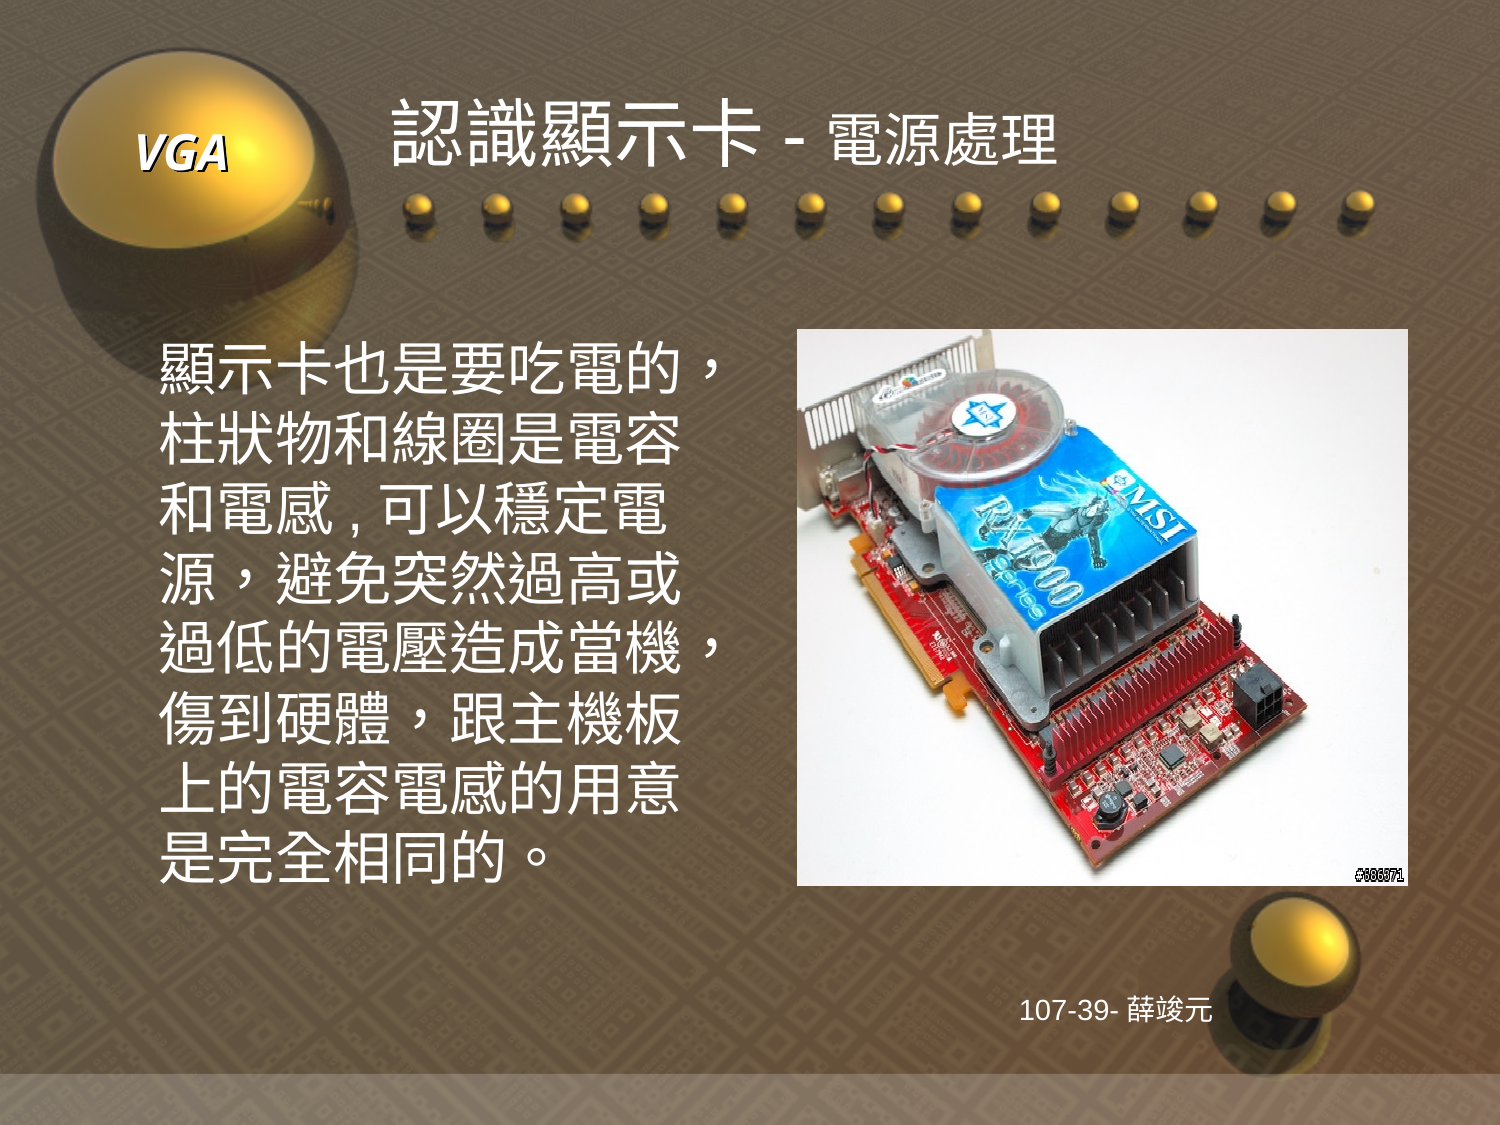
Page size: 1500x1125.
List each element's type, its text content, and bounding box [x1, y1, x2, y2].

list 顯示卡也是要吃電的，柱狀物和線圈是電容和電感,可以穩定電源，避免突然過高或過低的電壓造成當機，傷到硬體，跟主機板上的電容電感的用意是完全相同的。 [87, 237, 709, 1053]
picture [0, 0, 1500, 1073]
title 認識顯示卡-電源處理 [375, 25, 1438, 237]
